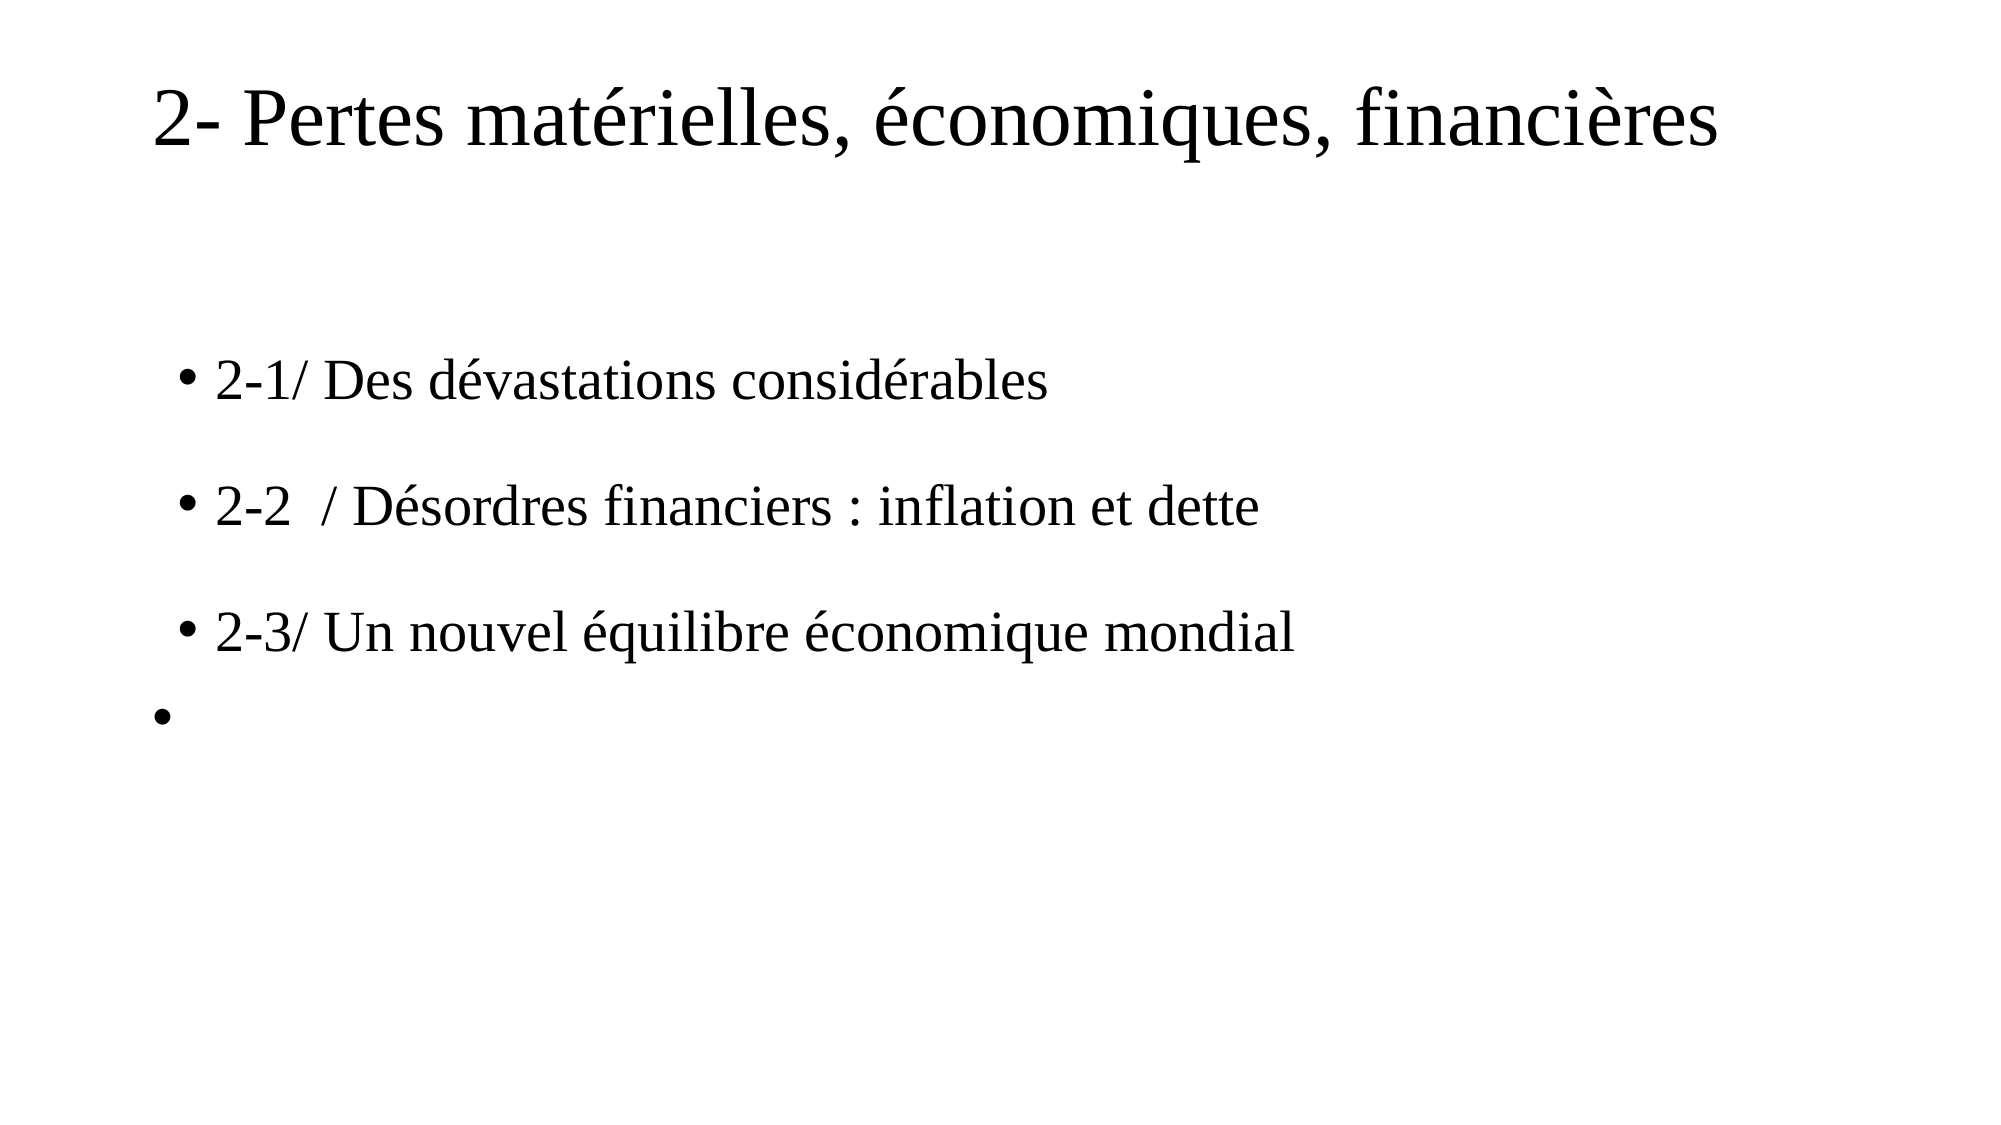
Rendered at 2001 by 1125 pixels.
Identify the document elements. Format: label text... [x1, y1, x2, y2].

list 2-1/ Des dévastations considérables 2-2 / Désordres financiers : inflation et dette 2-3/ Un nouvel équilibre économique mondial [137, 299, 1863, 1014]
title 2- Pertes matérielles, économiques, financières [137, 59, 1863, 278]
